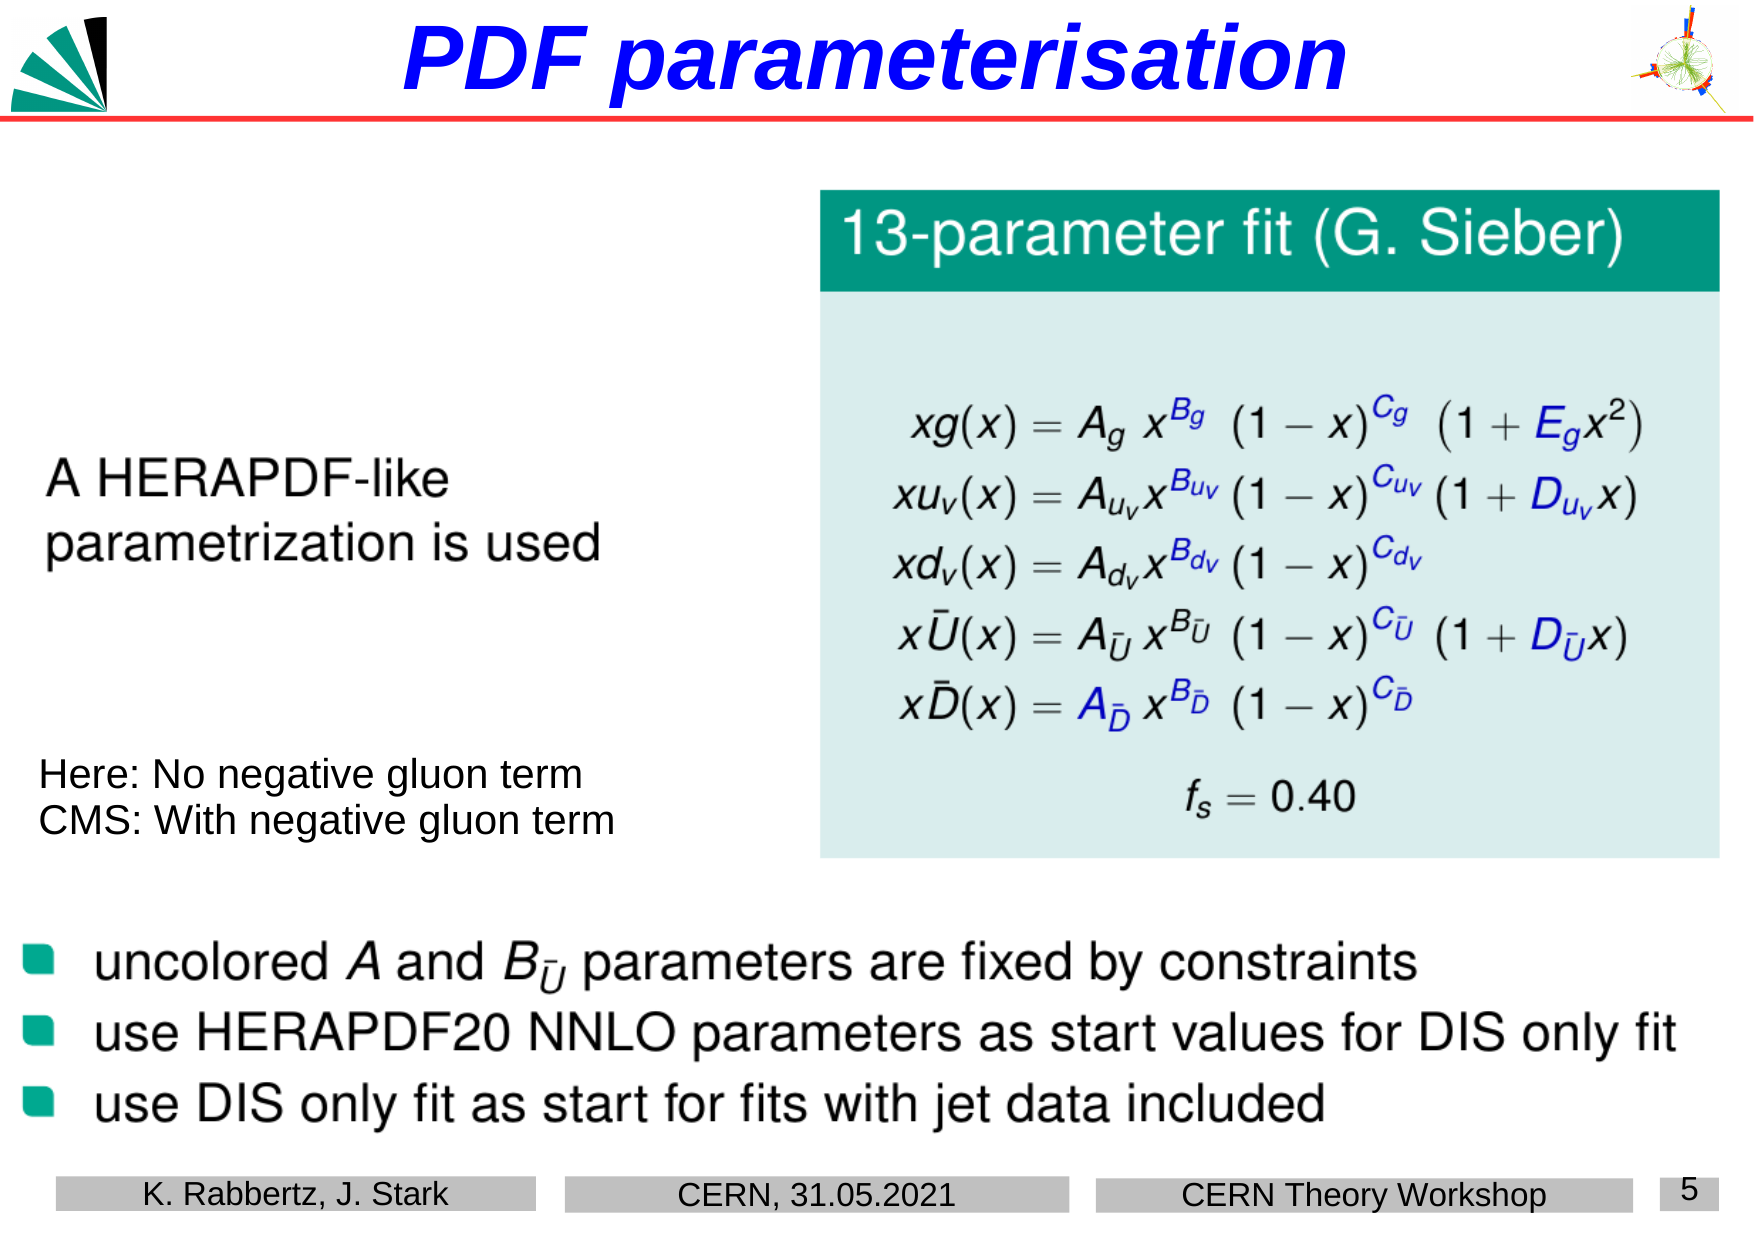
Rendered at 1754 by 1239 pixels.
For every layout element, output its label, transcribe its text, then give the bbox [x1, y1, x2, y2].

text_box Here: No negative gluon term CMS: With negative gluon term [26, 744, 628, 850]
picture [1631, 5, 1739, 113]
picture [0, 154, 1754, 1152]
title PDF parameterisation [124, 0, 1630, 116]
picture [11, 17, 107, 113]
